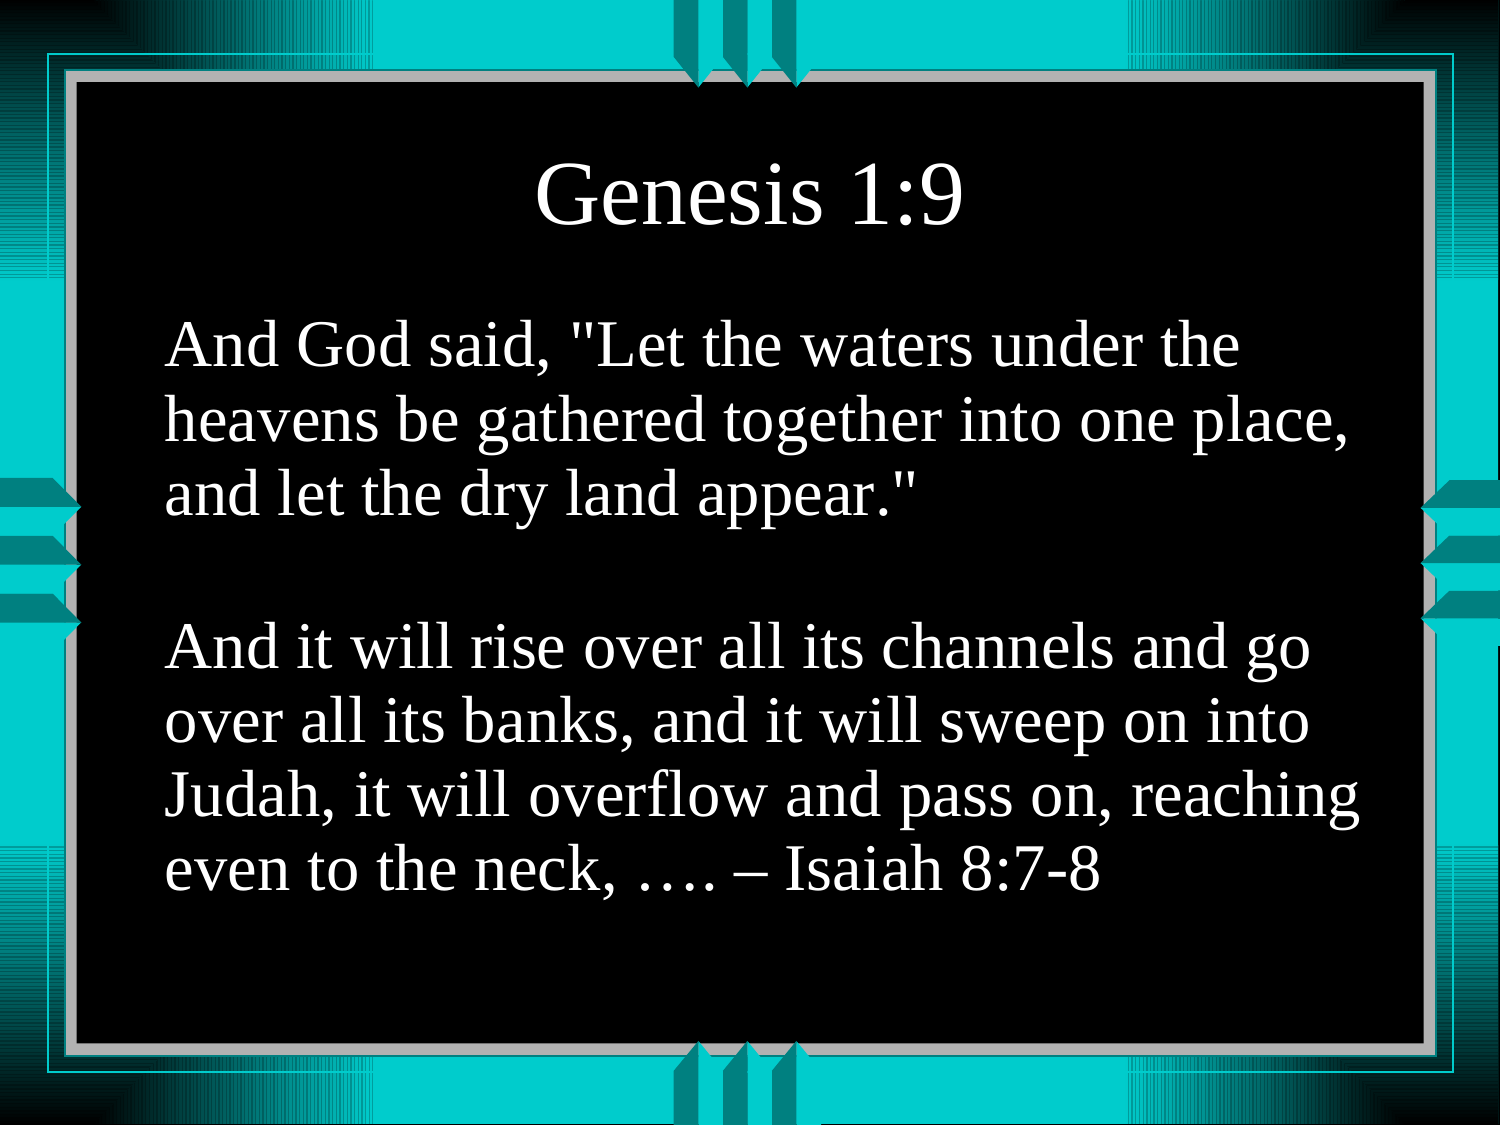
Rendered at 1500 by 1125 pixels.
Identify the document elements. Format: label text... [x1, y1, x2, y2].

title Genesis 1:9 [112, 99, 1388, 288]
text_box And it will rise over all its channels and go over all its banks, and it will sweep on into Judah, it will overflow and pass on, reaching even to the neck, …. – Isaiah 8:7-8 [150, 601, 1388, 913]
text_box And God said, "Let the waters under the heavens be gathered together into one place, and let the dry land appear." [150, 299, 1388, 537]
